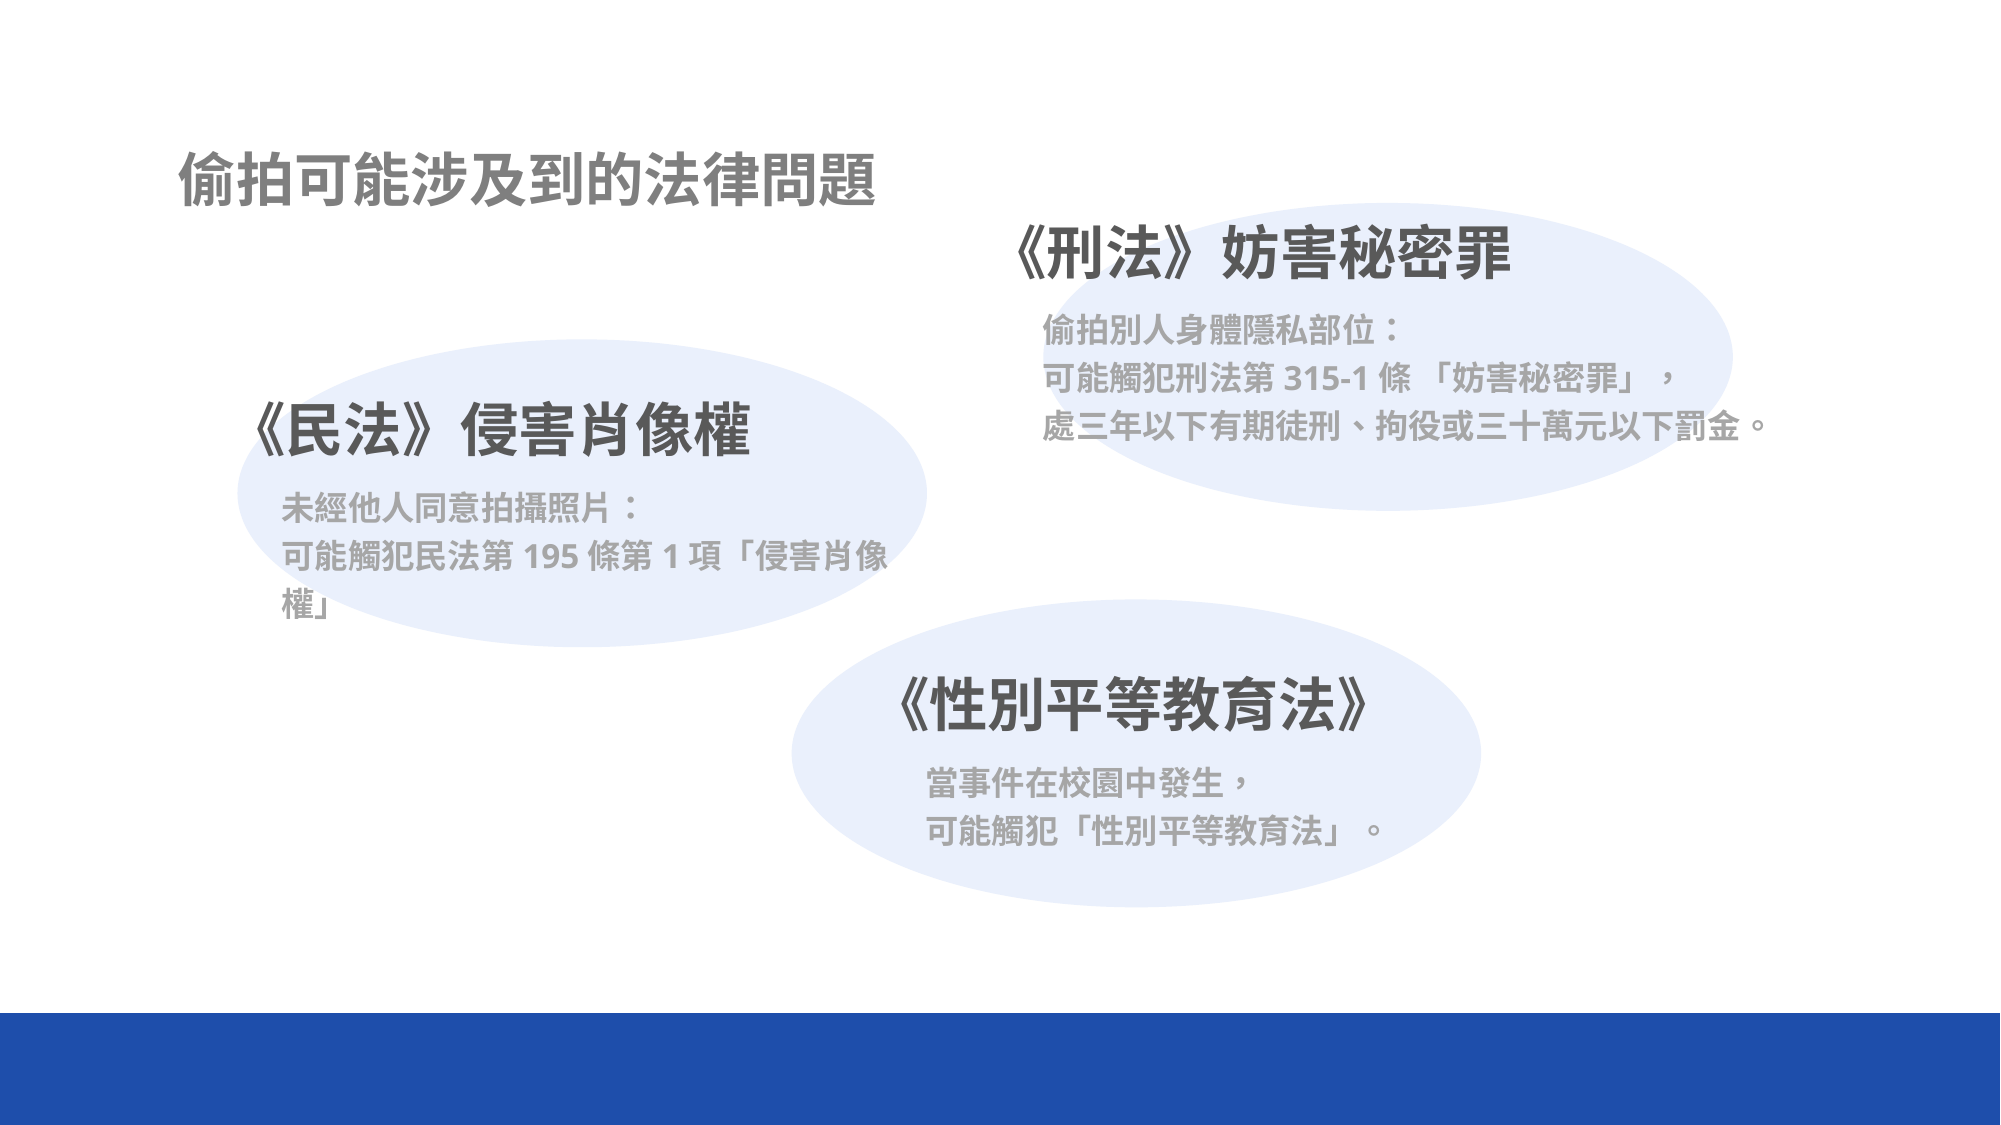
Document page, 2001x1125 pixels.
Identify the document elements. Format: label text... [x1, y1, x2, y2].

text_box 未經他人同意拍攝照片： 可能觸犯民法第195條第1項「侵害肖像權」 [267, 472, 946, 631]
text_box 《性別平等教育法》 [856, 661, 1411, 746]
text_box 《民法》侵害肖像權 [213, 386, 767, 471]
text_box 當事件在校園中發生， 可能觸犯「性別平等教育法」。 [910, 747, 1436, 858]
text_box 偷拍別人身體隱私部位： 可能觸犯刑法第315-1條 「妨害秘密罪」， 處三年以下有期徒刑、拘役或三十萬元以下罰金。 [1028, 294, 1800, 453]
text_box [0, 0, 2000, 1013]
text_box 《刑法》妨害秘密罪 [974, 208, 1528, 293]
text_box 偷拍可能涉及到的法律問題 [163, 136, 892, 221]
